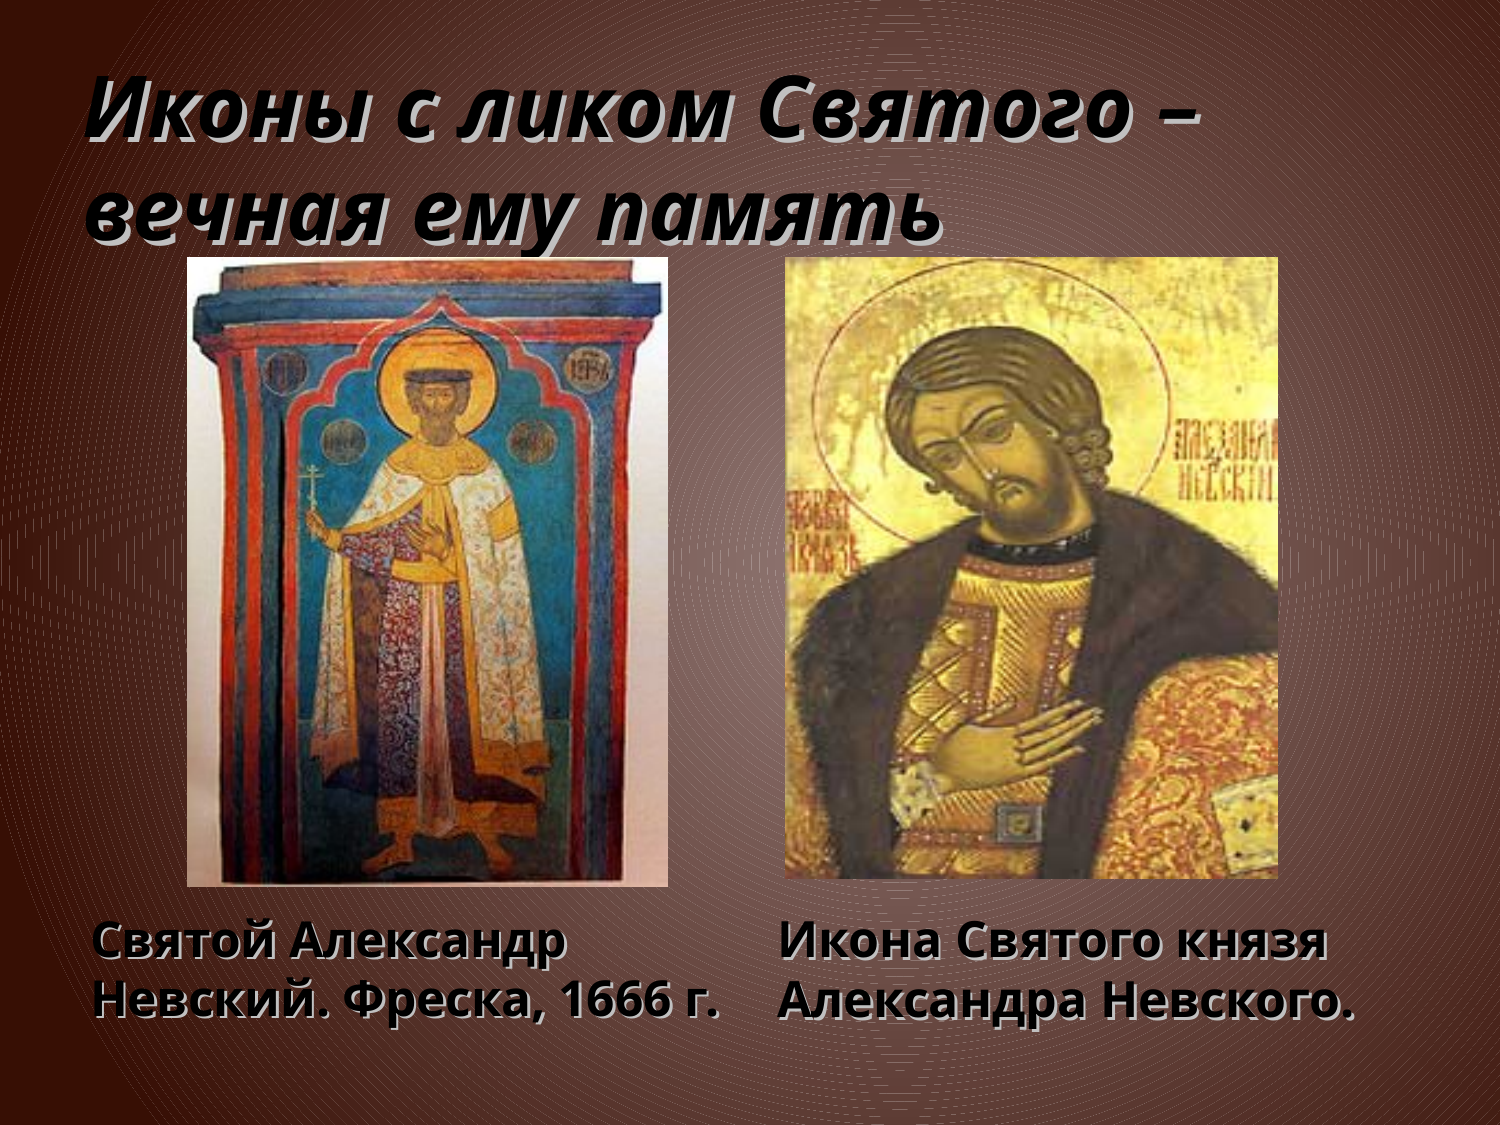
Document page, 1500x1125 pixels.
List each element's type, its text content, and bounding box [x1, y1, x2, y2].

list Икона Святого князя Александра Невского. [761, 900, 1426, 1038]
title Иконы с ликом Святого – вечная ему память [75, 44, 1426, 233]
picture [785, 257, 1278, 879]
picture [187, 257, 668, 888]
list Святой Александр Невский. Фреска, 1666 г. [75, 900, 738, 1038]
